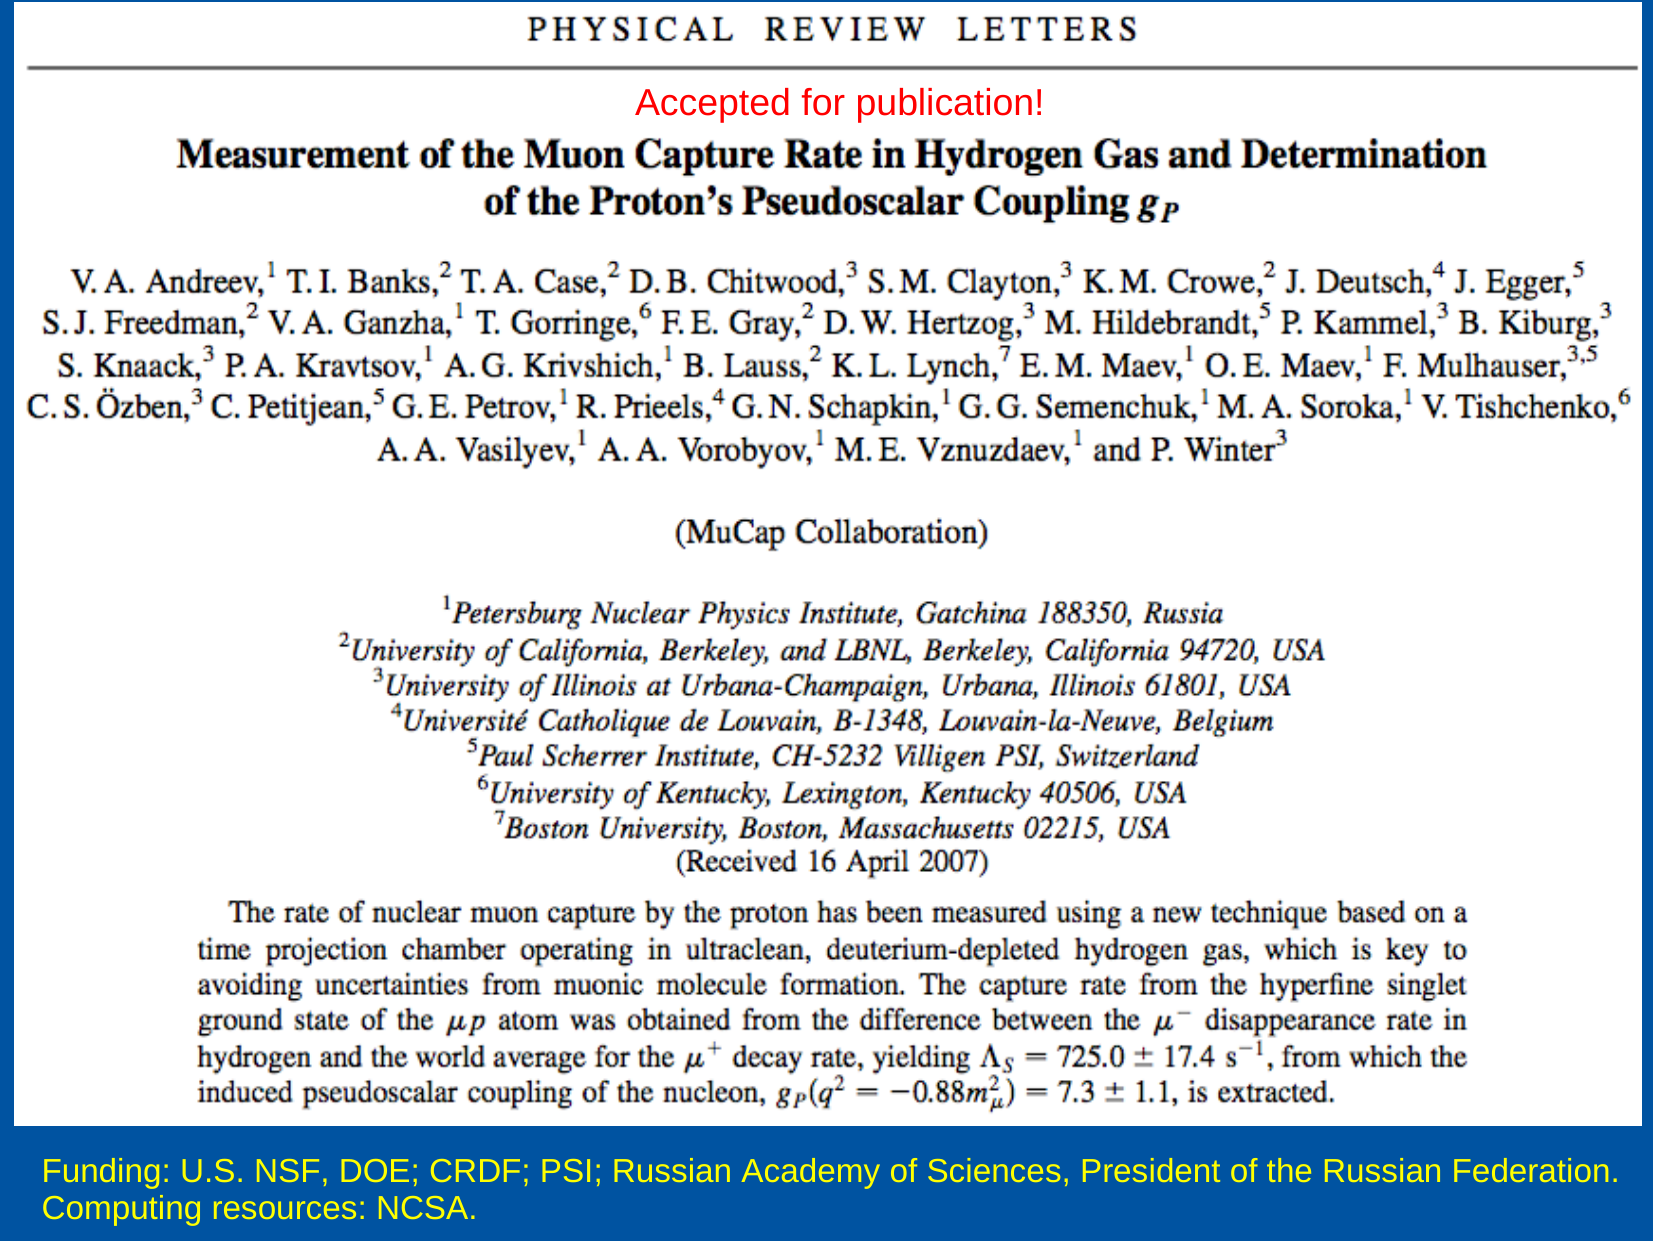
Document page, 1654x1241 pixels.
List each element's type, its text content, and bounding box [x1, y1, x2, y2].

text_box Funding: U.S. NSF, DOE; CRDF; PSI; Russian Academy of Sciences, President of the Russian Federation. Computing resources: NCSA. [26, 1144, 1653, 1241]
picture [14, 2, 1642, 1126]
text_box Accepted for publication! [620, 74, 1311, 132]
